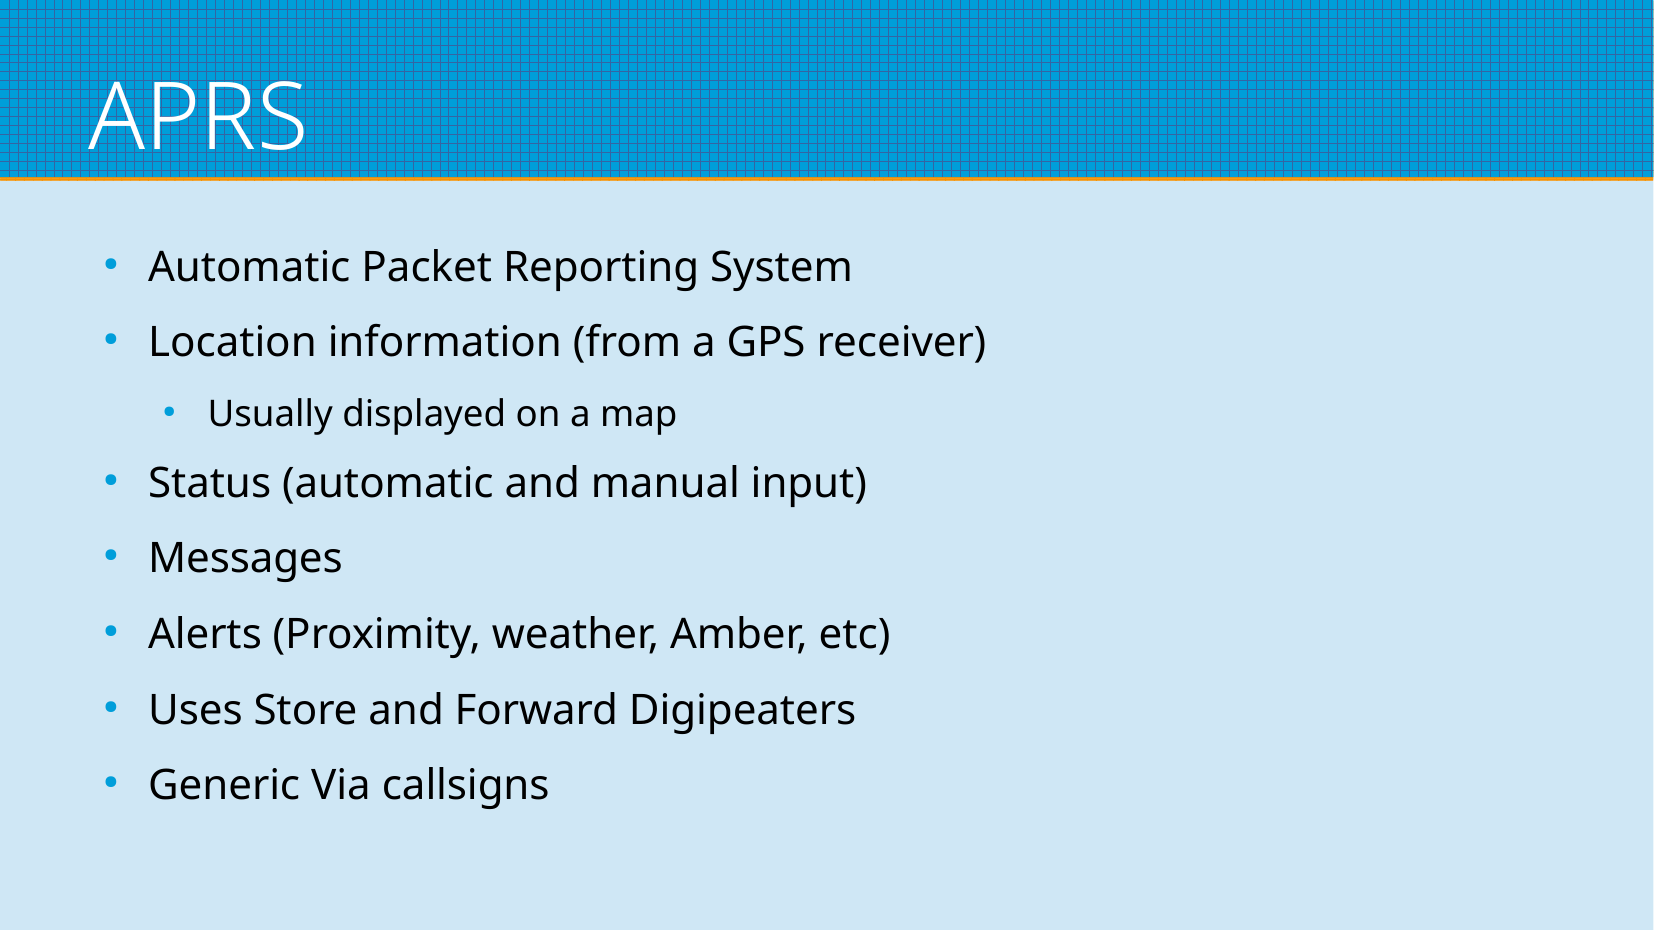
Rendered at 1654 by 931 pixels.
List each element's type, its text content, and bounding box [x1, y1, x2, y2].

list Automatic Packet Reporting System Location information (from a GPS receiver) Usually displayed on a map Status (automatic and manual input) Messages Alerts (Proximity, weather, Amber, etc) Uses Store and Forward Digipeaters Generic Via callsigns [88, 236, 1565, 813]
title APRS [88, 14, 1565, 178]
